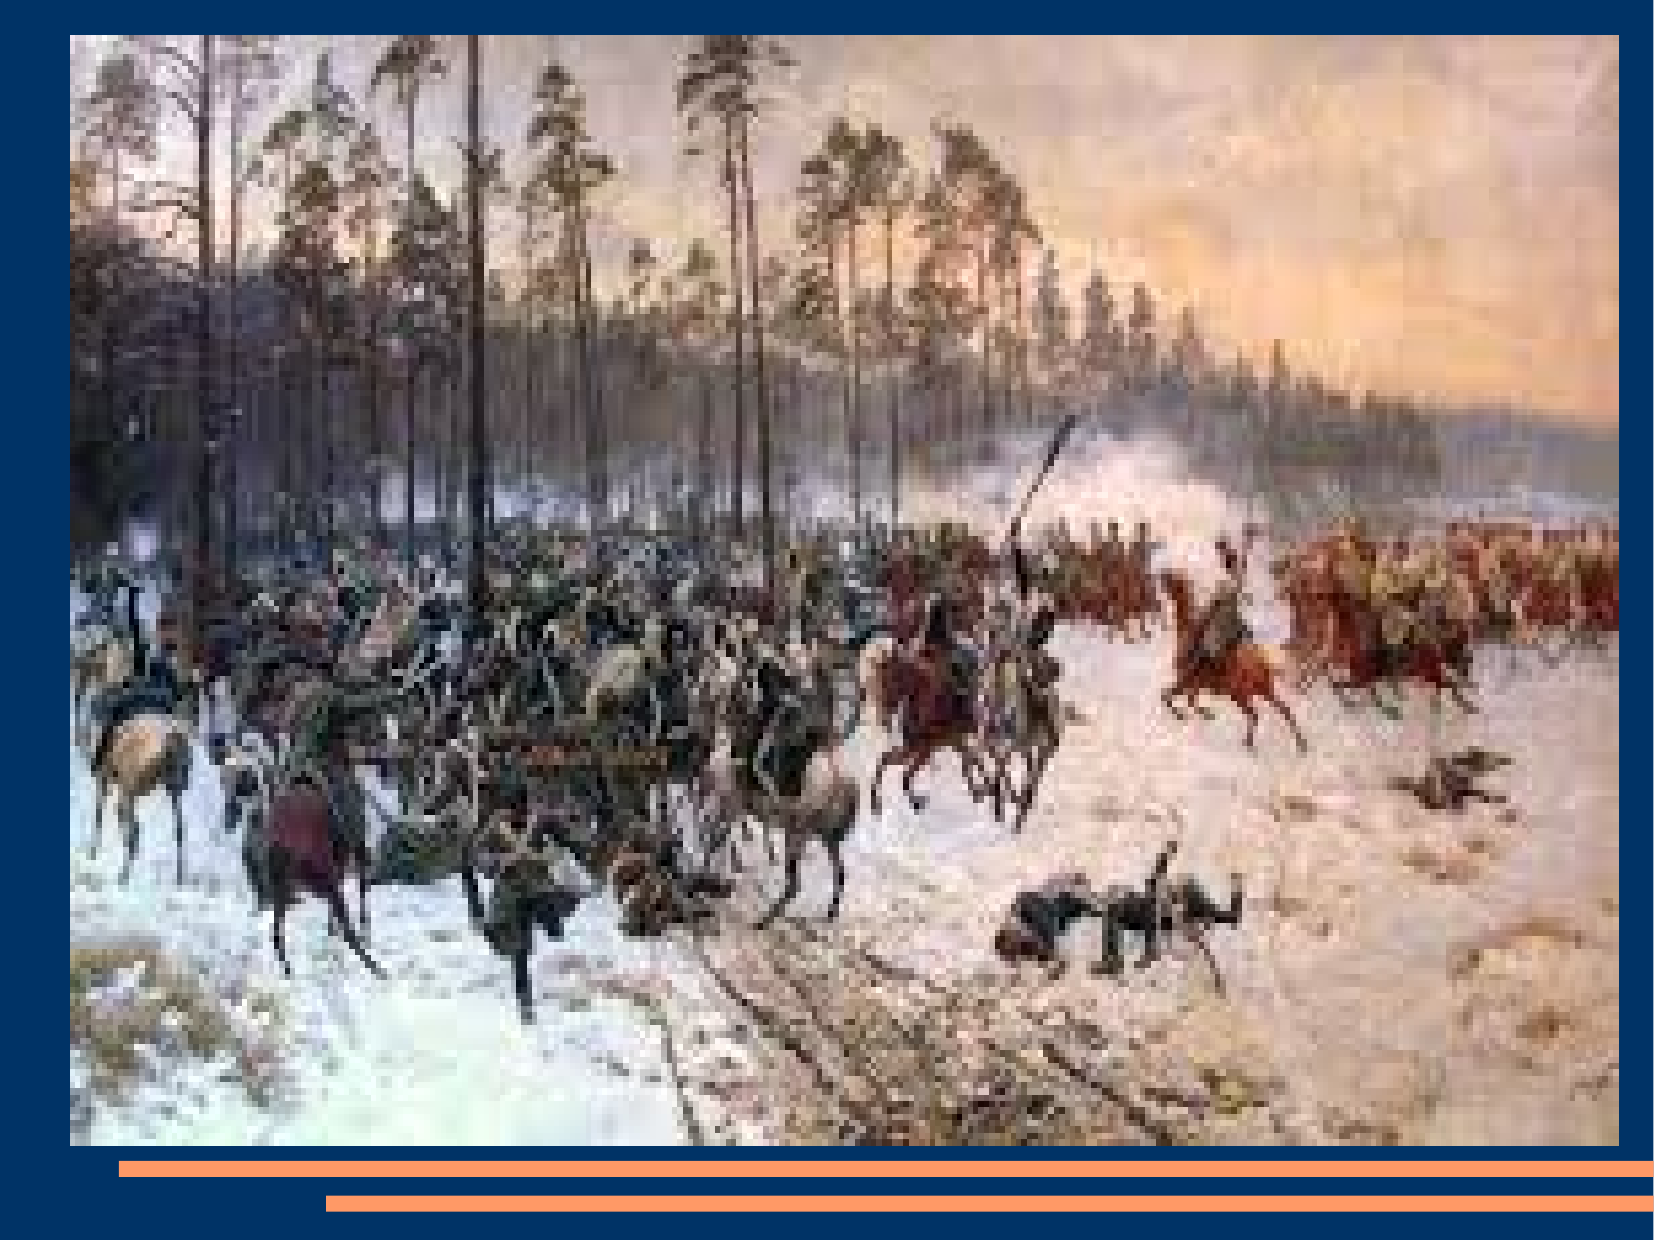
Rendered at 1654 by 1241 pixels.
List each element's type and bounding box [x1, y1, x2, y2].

picture [70, 35, 1619, 1146]
